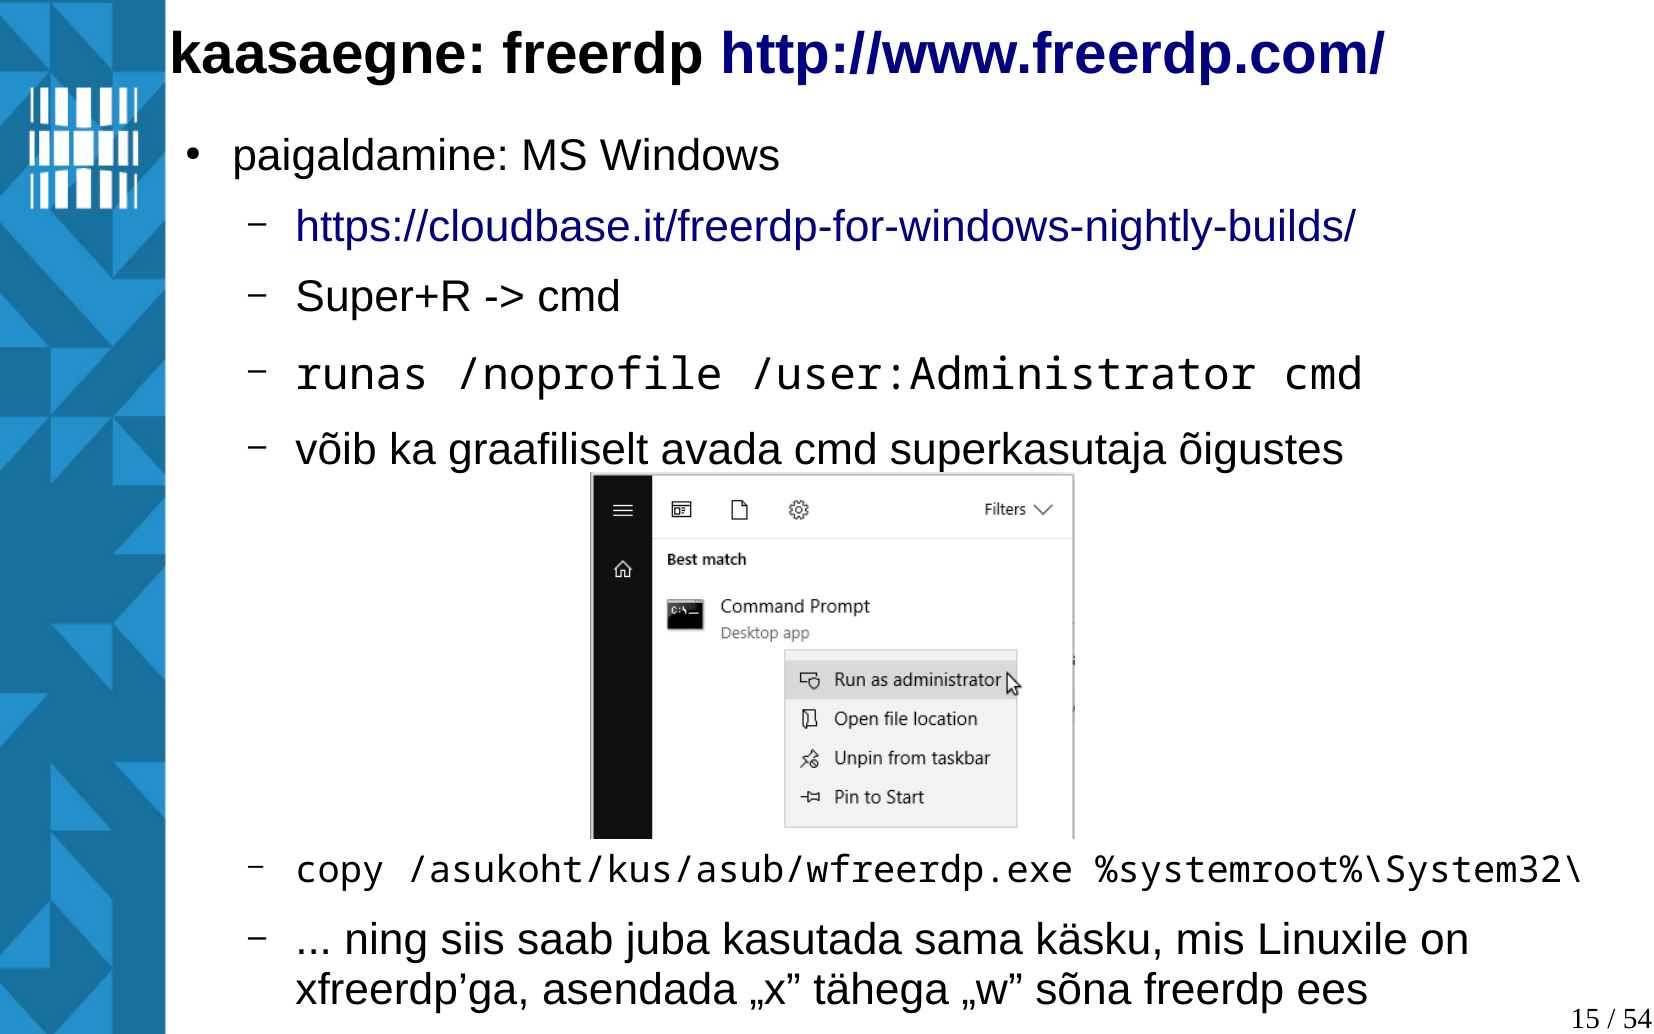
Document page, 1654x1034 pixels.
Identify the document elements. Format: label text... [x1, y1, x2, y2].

picture [590, 472, 1075, 839]
list paigaldamine: MS Windows https://cloudbase.it/freerdp-for-windows-nightly-builds/ Super+R -> cmd runas /noprofile /user:Administrator cmd võib ka graafiliselt avada cmd superkasutaja õigustes copy /asukoht/kus/asub/wfreerdp.exe %systemroot%\System32\ ... ning siis saab juba kasutada sama käsku, mis Linuxile on xfreerdp’ga, asendada „x” tähega „w” sõna freerdp ees [169, 129, 1630, 1016]
title kaasaegne: freerdp http://www.freerdp.com/ [169, 11, 1571, 95]
